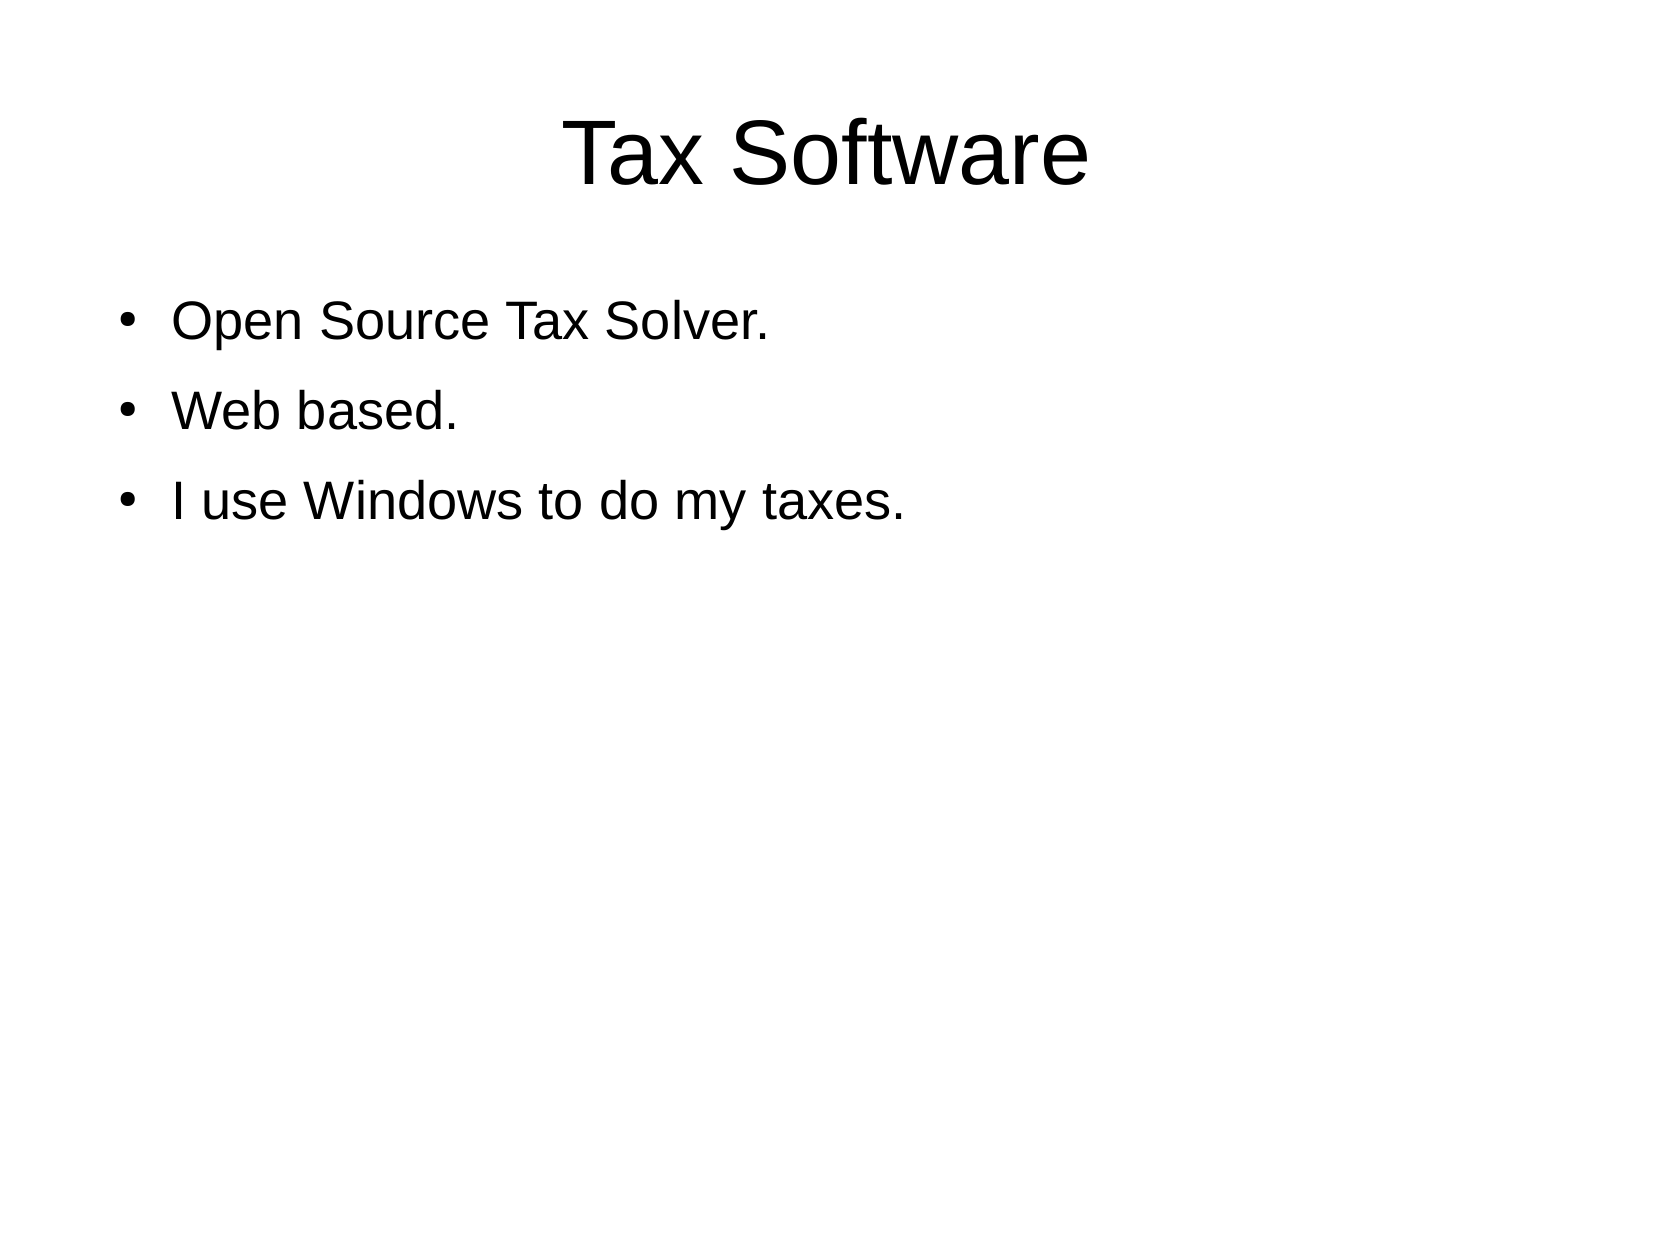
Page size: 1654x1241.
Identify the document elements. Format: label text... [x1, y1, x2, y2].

title Tax Software [82, 56, 1571, 250]
list Open Source Tax Solver. Web based. I use Windows to do my taxes. [82, 290, 1571, 1094]
